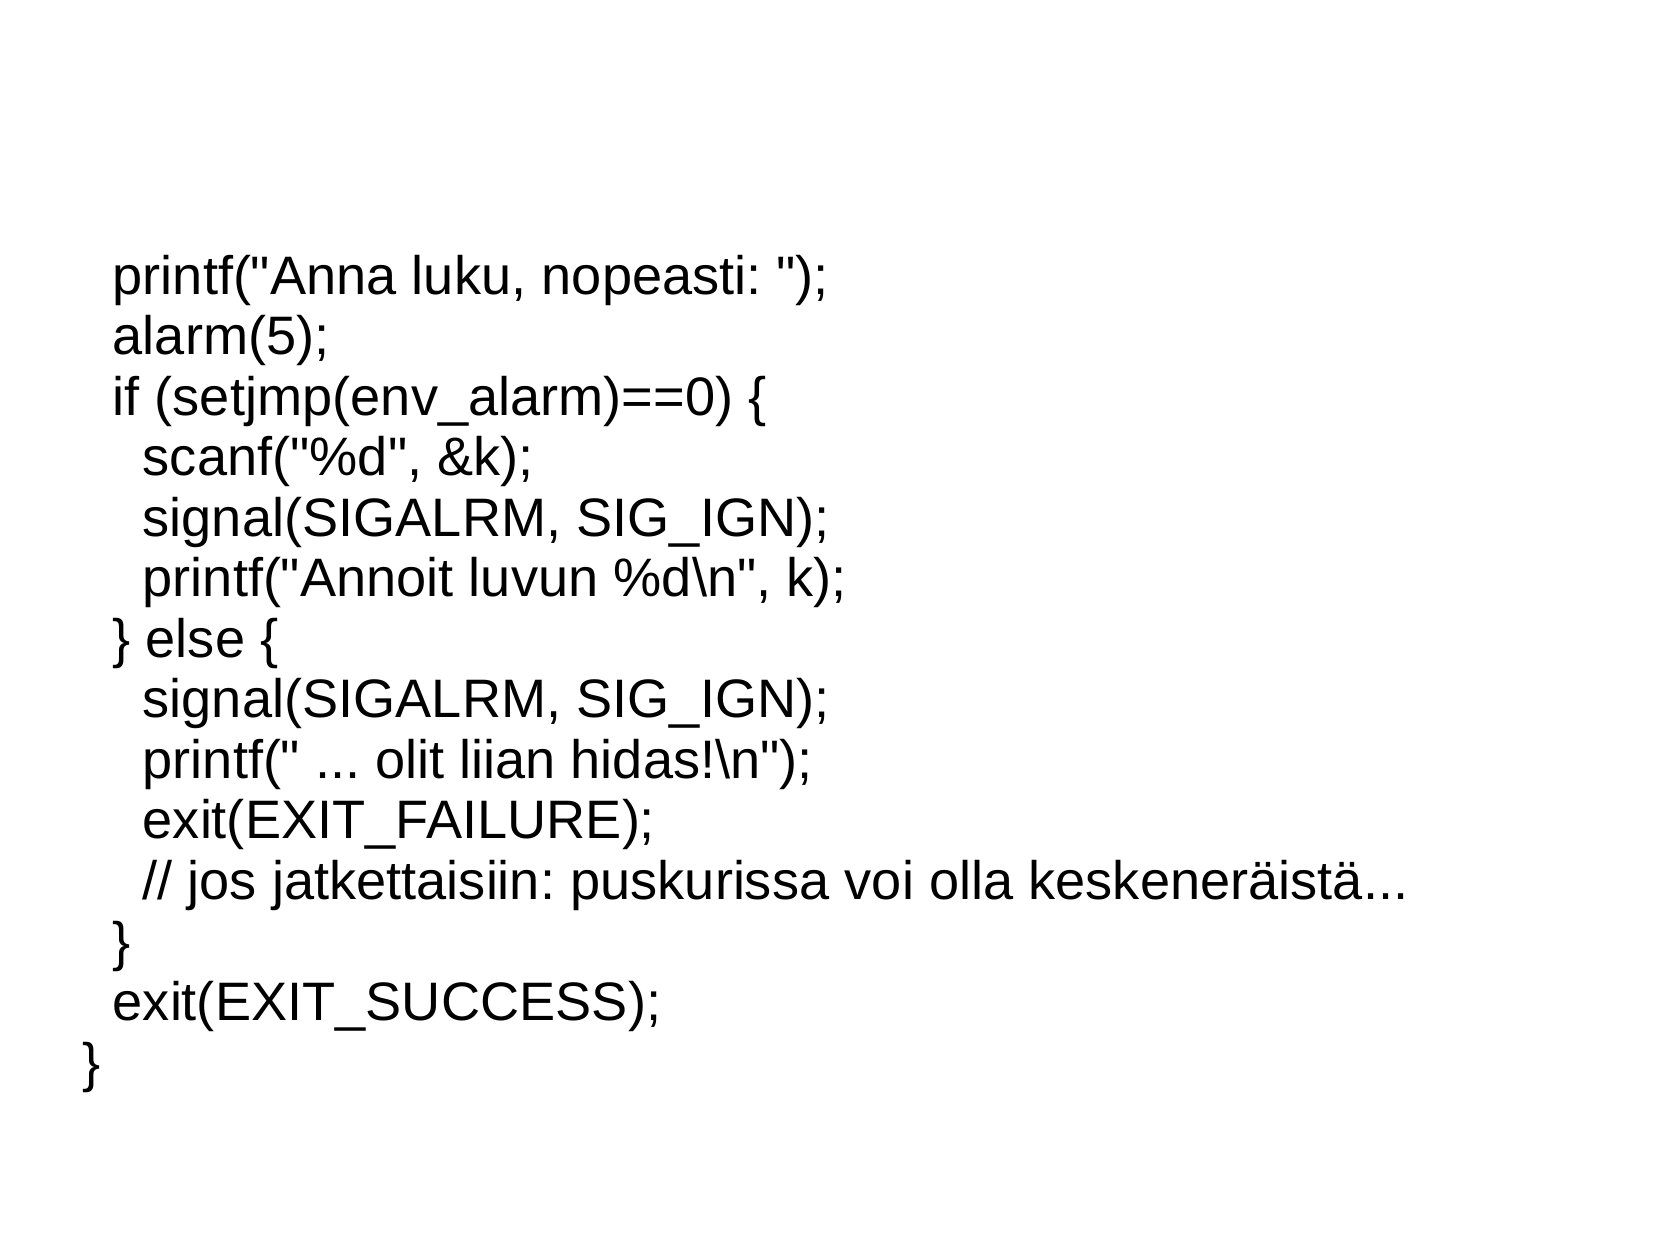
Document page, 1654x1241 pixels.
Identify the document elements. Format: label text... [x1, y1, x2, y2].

text_box printf("Anna luku, nopeasti: "); alarm(5); if (setjmp(env_alarm)==0) { scanf("%d", &k); signal(SIGALRM, SIG_IGN); printf("Annoit luvun %d\n", k); } else { signal(SIGALRM, SIG_IGN); printf(" ... olit liian hidas!\n"); exit(EXIT_FAILURE); // jos jatkettaisiin: puskurissa voi olla keskeneräistä... } exit(EXIT_SUCCESS); } [82, 184, 1571, 1214]
